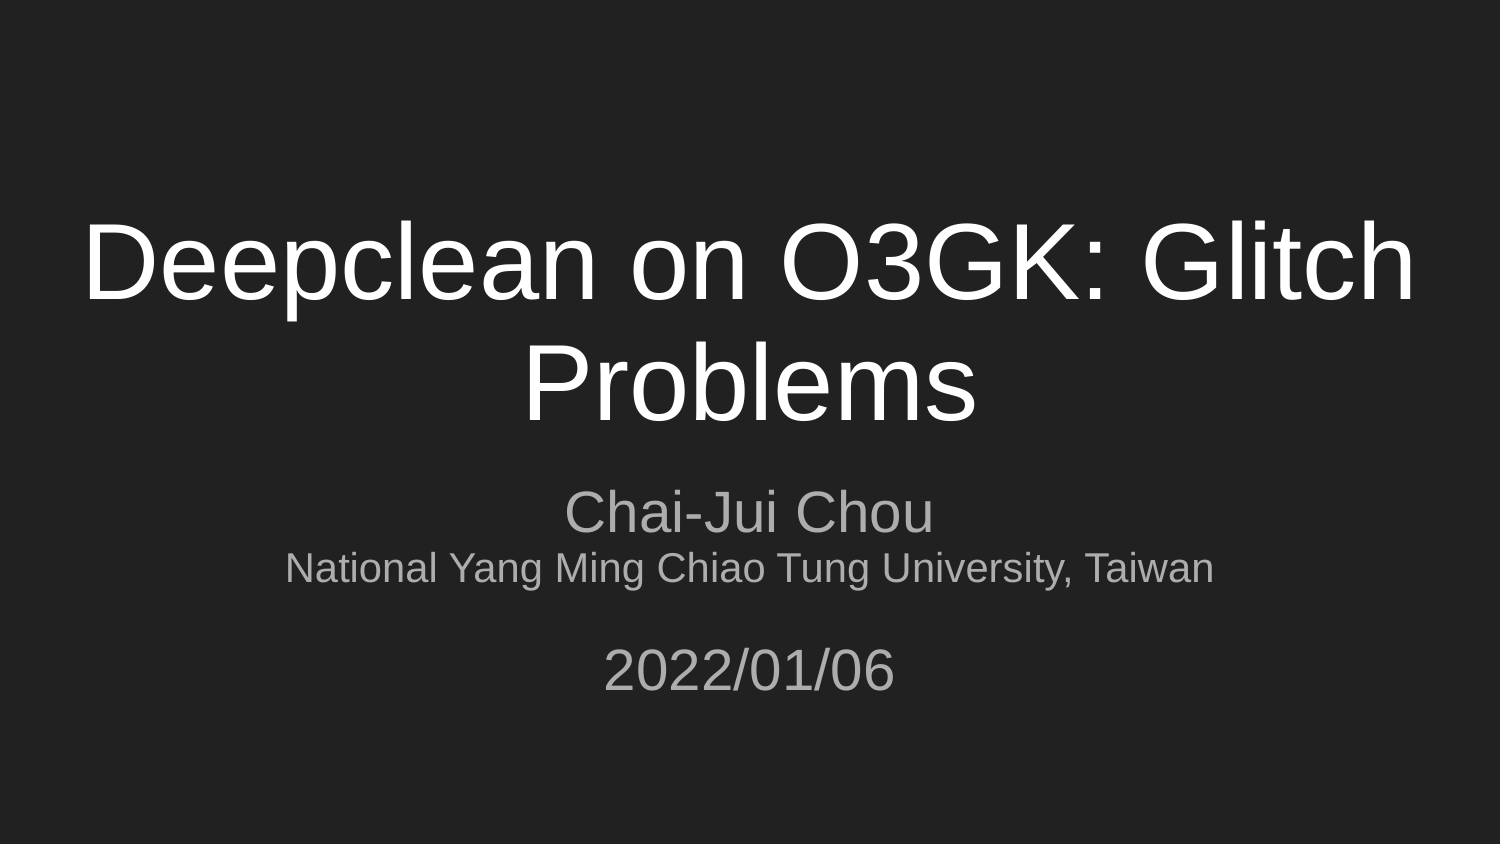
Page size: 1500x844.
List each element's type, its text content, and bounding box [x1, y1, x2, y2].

subtitle Chai-Jui Chou National Yang Ming Chiao Tung University, Taiwan 2022/01/06 [51, 464, 1449, 737]
title Deepclean on O3GK: Glitch Problems [51, 122, 1449, 459]
